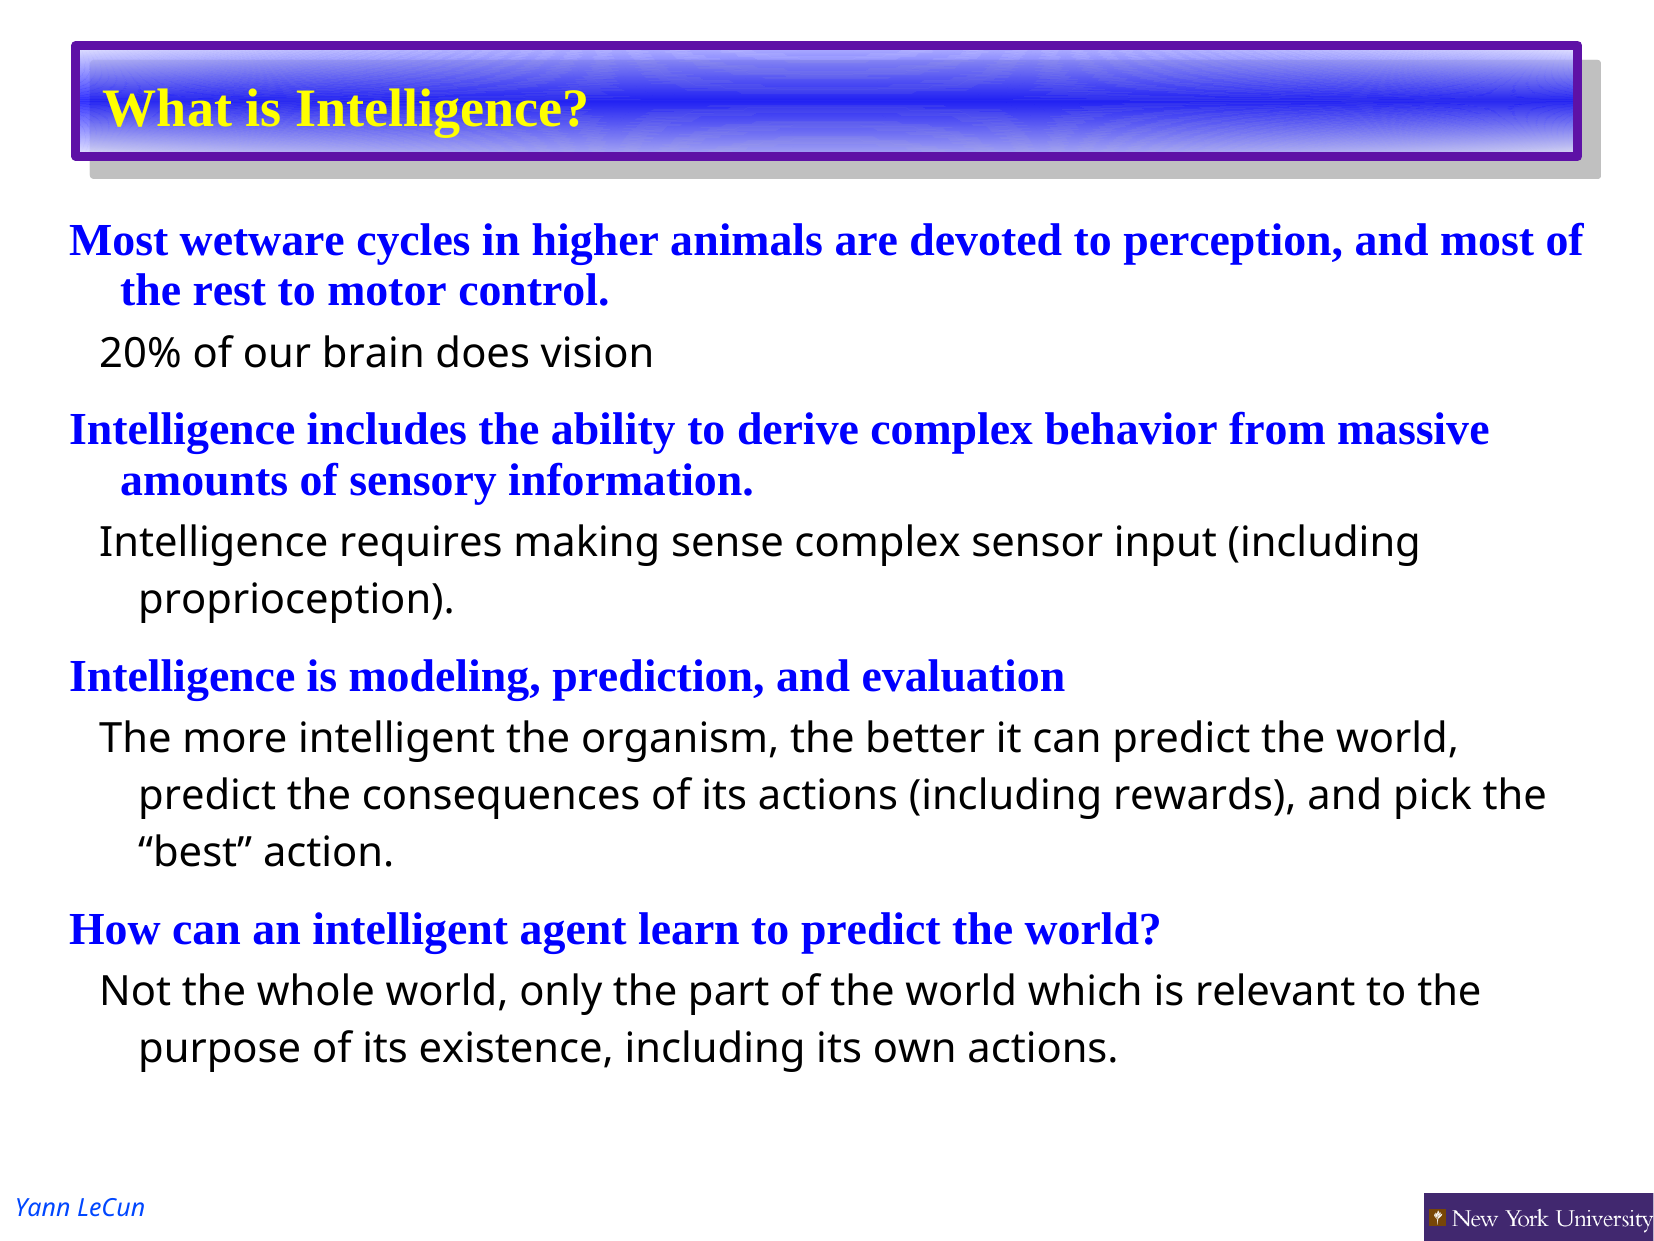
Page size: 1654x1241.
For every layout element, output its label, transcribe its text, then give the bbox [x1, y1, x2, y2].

title What is Intelligence? [75, 45, 1578, 157]
list Most wetware cycles in higher animals are devoted to perception, and most of the rest to motor control. 20% of our brain does vision Intelligence includes the ability to derive complex behavior from massive amounts of sensory information. Intelligence requires making sense complex sensor input (including proprioception). Intelligence is modeling, prediction, and evaluation The more intelligent the organism, the better it can predict the world, predict the consequences of its actions (including rewards), and pick the “best” action. How can an intelligent agent learn to predict the world? Not the whole world, only the part of the world which is relevant to the purpose of its existence, including its own actions. [69, 214, 1590, 1150]
picture [1424, 1193, 1654, 1241]
